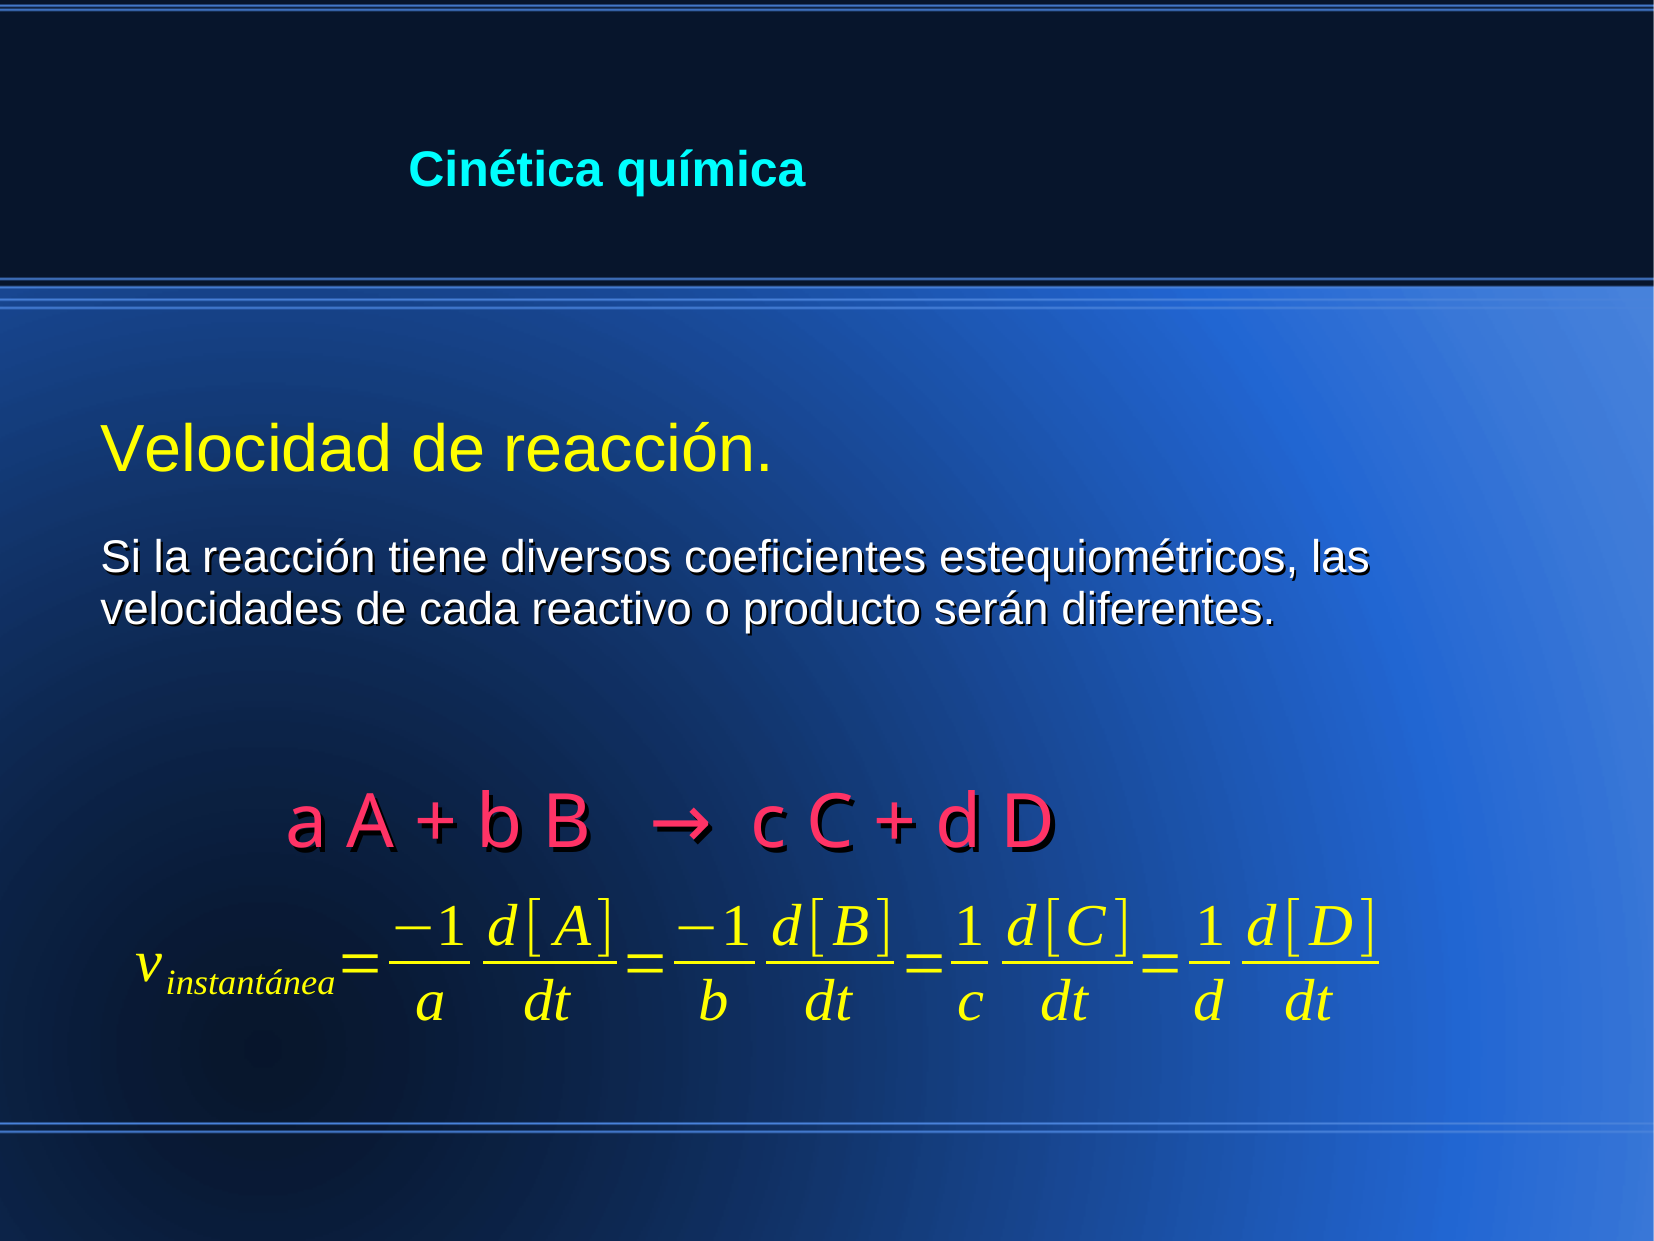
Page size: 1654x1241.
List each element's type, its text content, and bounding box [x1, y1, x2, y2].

chart [126, 891, 1388, 1034]
title Cinética química [32, 118, 1182, 220]
text_box Si la reacción tiene diversos coeficientes estequiométricos, las velocidades de cada reactivo o producto serán diferentes. [29, 531, 1625, 680]
text_box a A + b B → c C + d D [265, 767, 1300, 886]
list Velocidad de reacción. [29, 306, 1595, 531]
picture [0, 0, 1654, 1241]
